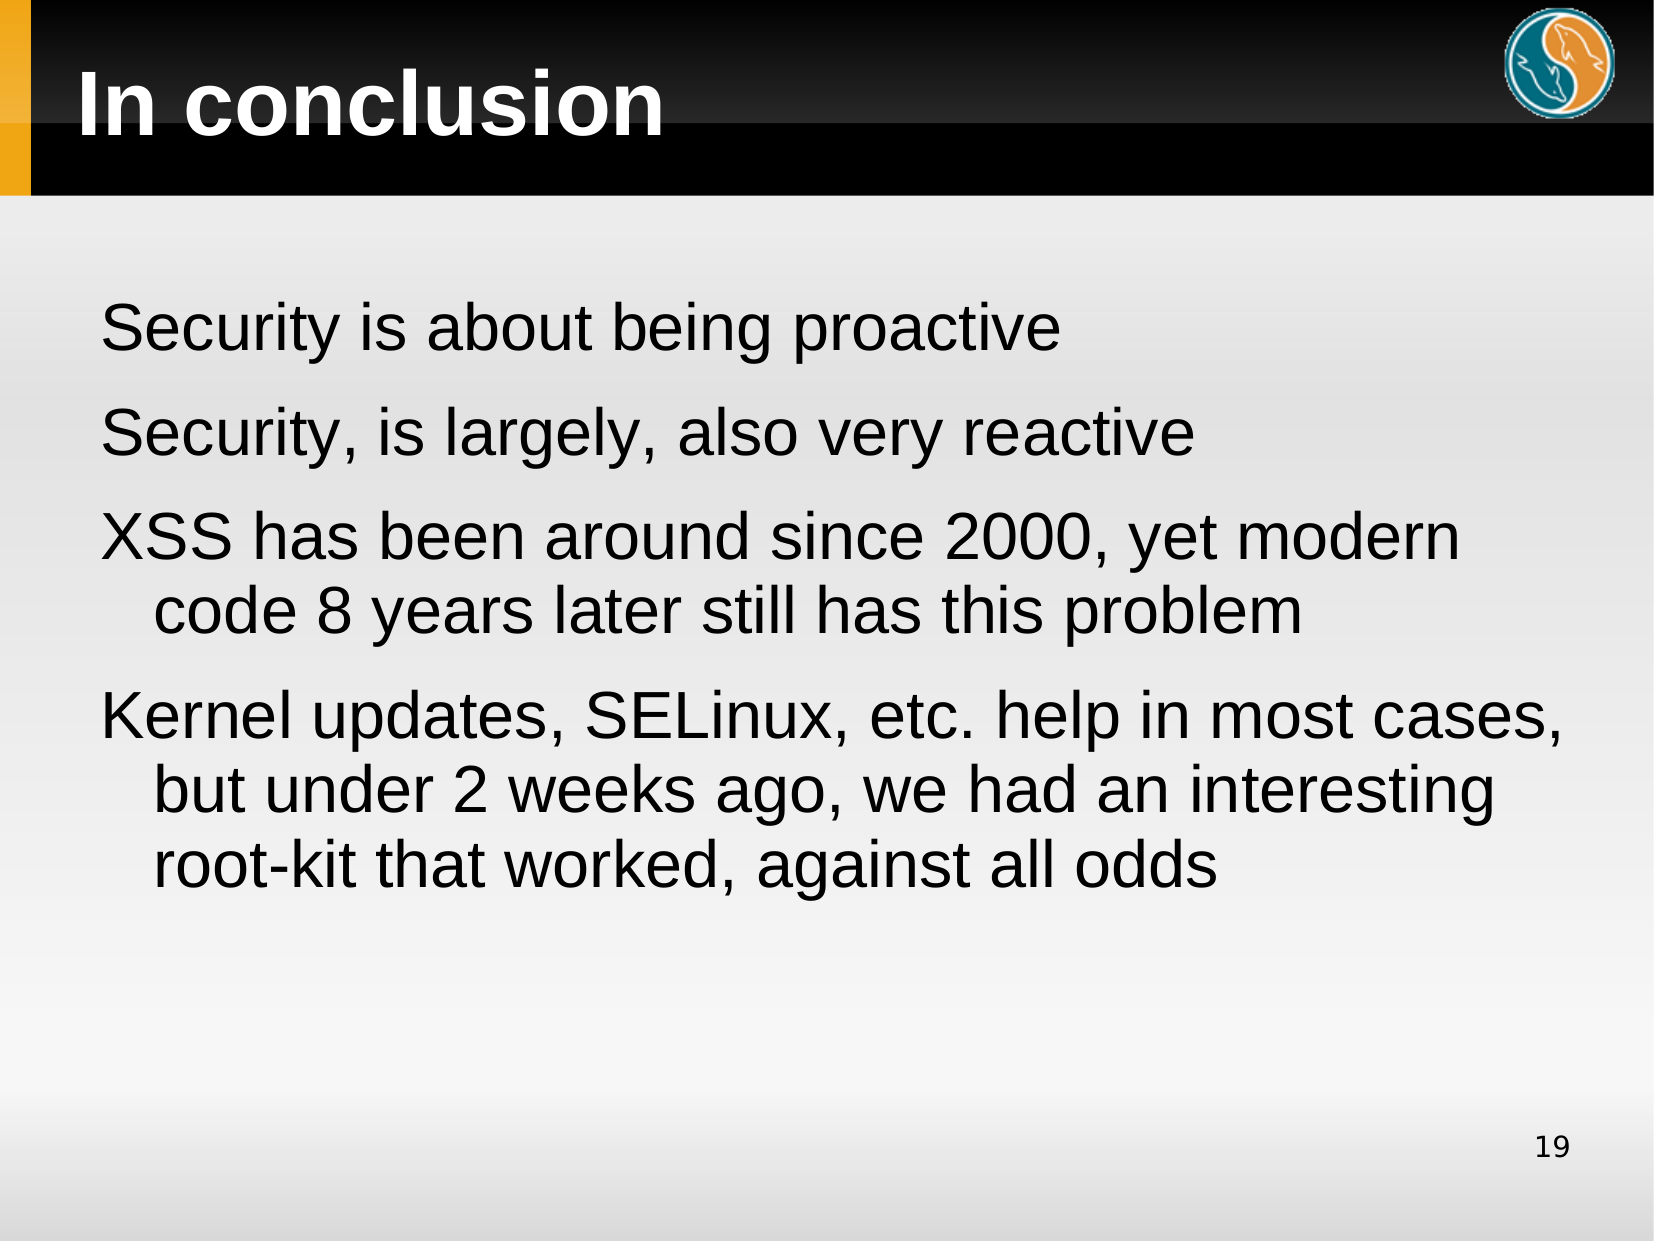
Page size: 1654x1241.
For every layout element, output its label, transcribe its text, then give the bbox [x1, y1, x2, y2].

picture [0, 0, 1654, 1241]
list Security is about being proactive Security, is largely, also very reactive XSS has been around since 2000, yet modern code 8 years later still has this problem Kernel updates, SELinux, etc. help in most cases, but under 2 weeks ago, we had an interesting root-kit that worked, against all odds [82, 290, 1571, 1094]
title In conclusion [76, 7, 1565, 200]
